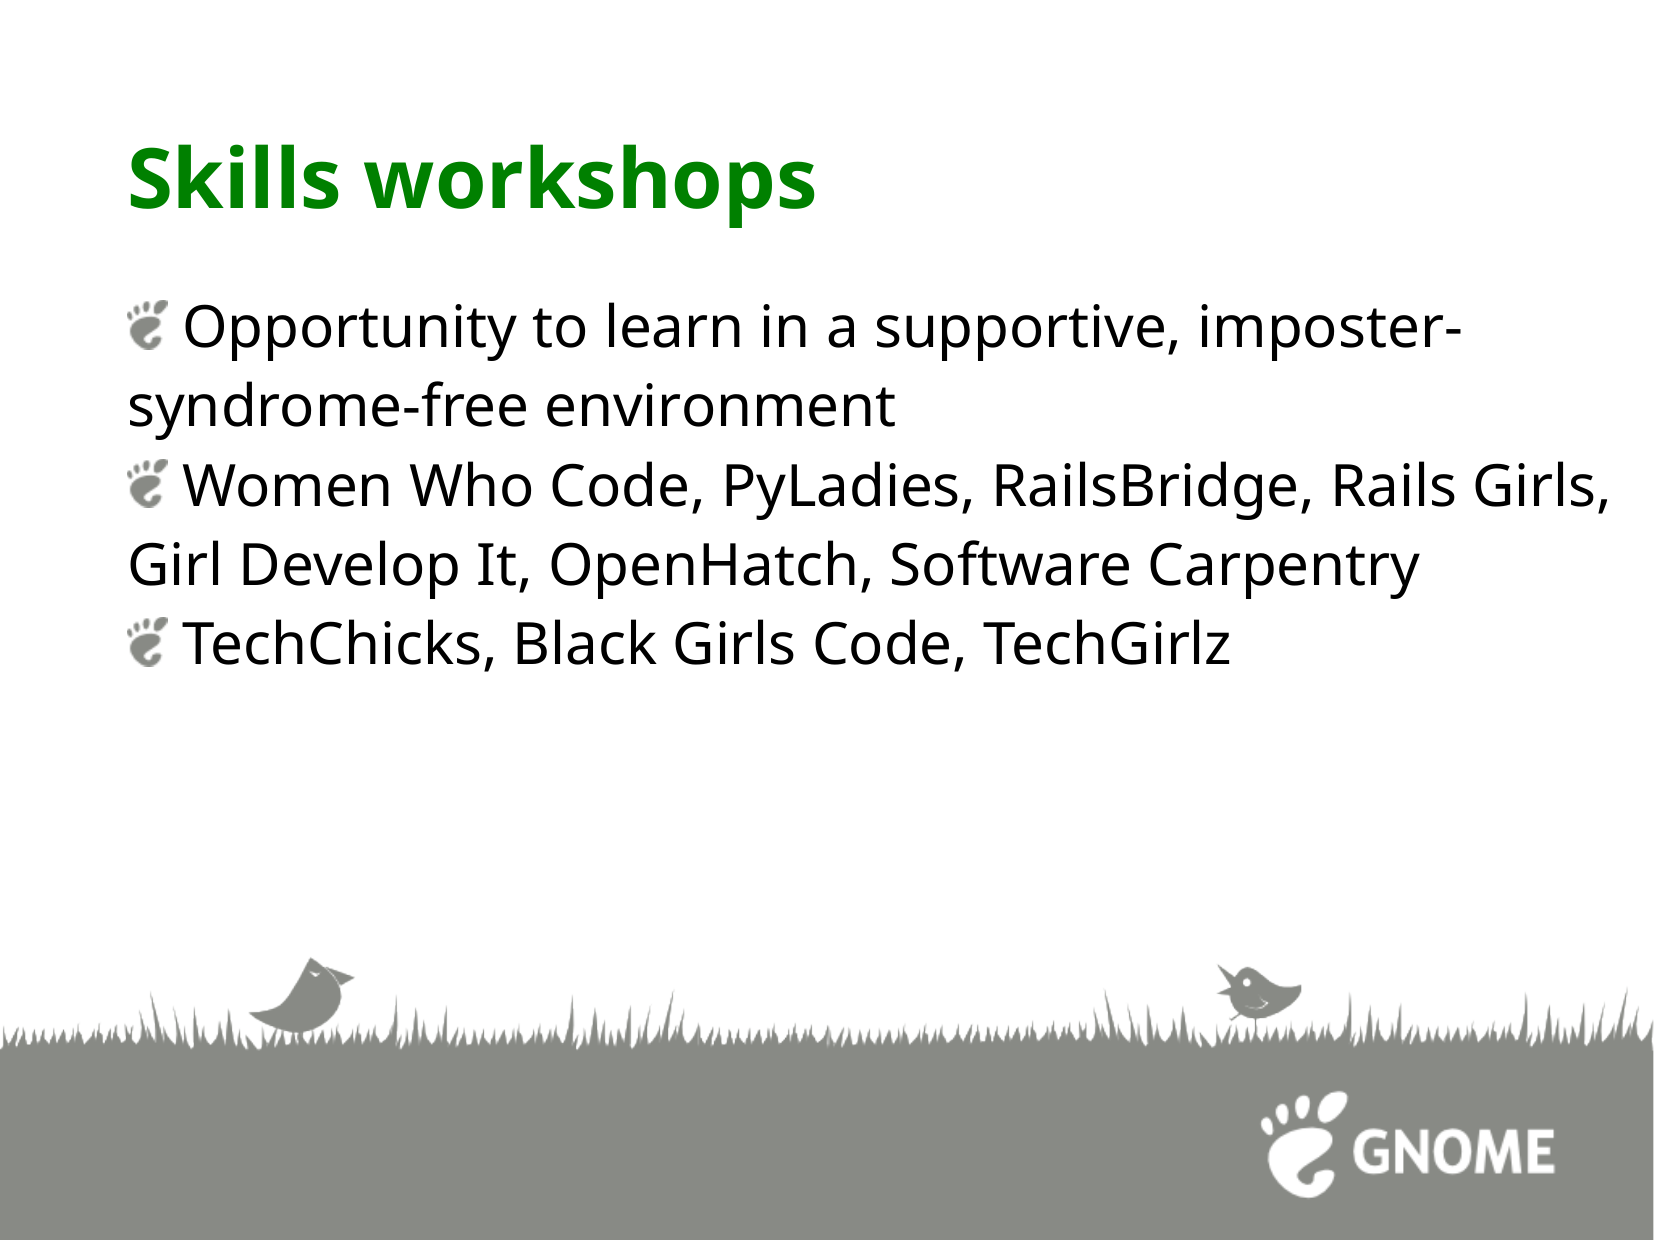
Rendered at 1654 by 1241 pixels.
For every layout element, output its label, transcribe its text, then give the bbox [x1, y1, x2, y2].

text_box Skills workshops [112, 112, 1654, 239]
picture [0, 0, 1654, 1241]
text_box Opportunity to learn in a supportive, imposter-syndrome-free environment Women Who Code, PyLadies, RailsBridge, Rails Girls, Girl Develop It, OpenHatch, Software Carpentry TechChicks, Black Girls Code, TechGirlz [112, 277, 1654, 686]
